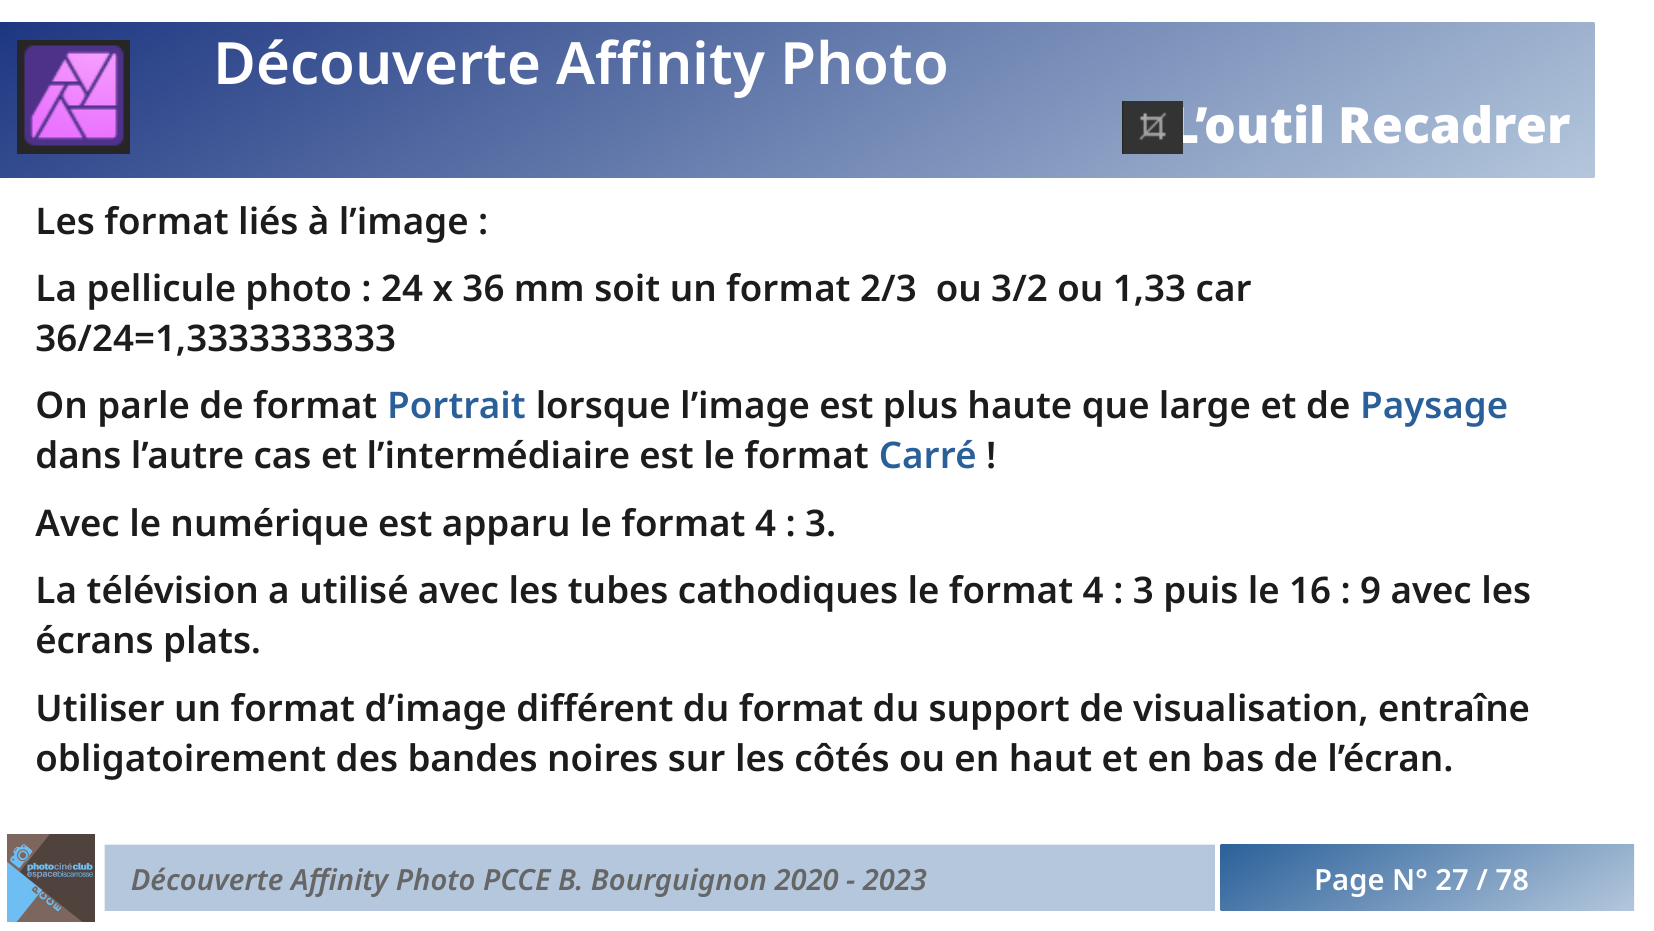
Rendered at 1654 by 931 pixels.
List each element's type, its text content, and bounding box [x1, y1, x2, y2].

picture [1122, 101, 1183, 154]
list Les format liés à l’image : La pellicule photo : 24 x 36 mm soit un format 2/3 ou 3/2 ou 1,33 car 36/24=1,3333333333 On parle de format Portrait lorsque l’image est plus haute que large et de Paysage dans l’autre cas et l’intermédiaire est le format Carré ! Avec le numérique est apparu le format 4 : 3. La télévision a utilisé avec les tubes cathodiques le format 4 : 3 puis le 16 : 9 avec les écrans plats. Utiliser un format d’image différent du format du support de visualisation, entraîne obligatoirement des bandes noires sur les côtés ou en haut et en bas de l’écran. [35, 194, 1542, 802]
picture [17, 40, 130, 154]
title L’outil Recadrer [874, 47, 1571, 158]
picture [7, 834, 95, 922]
